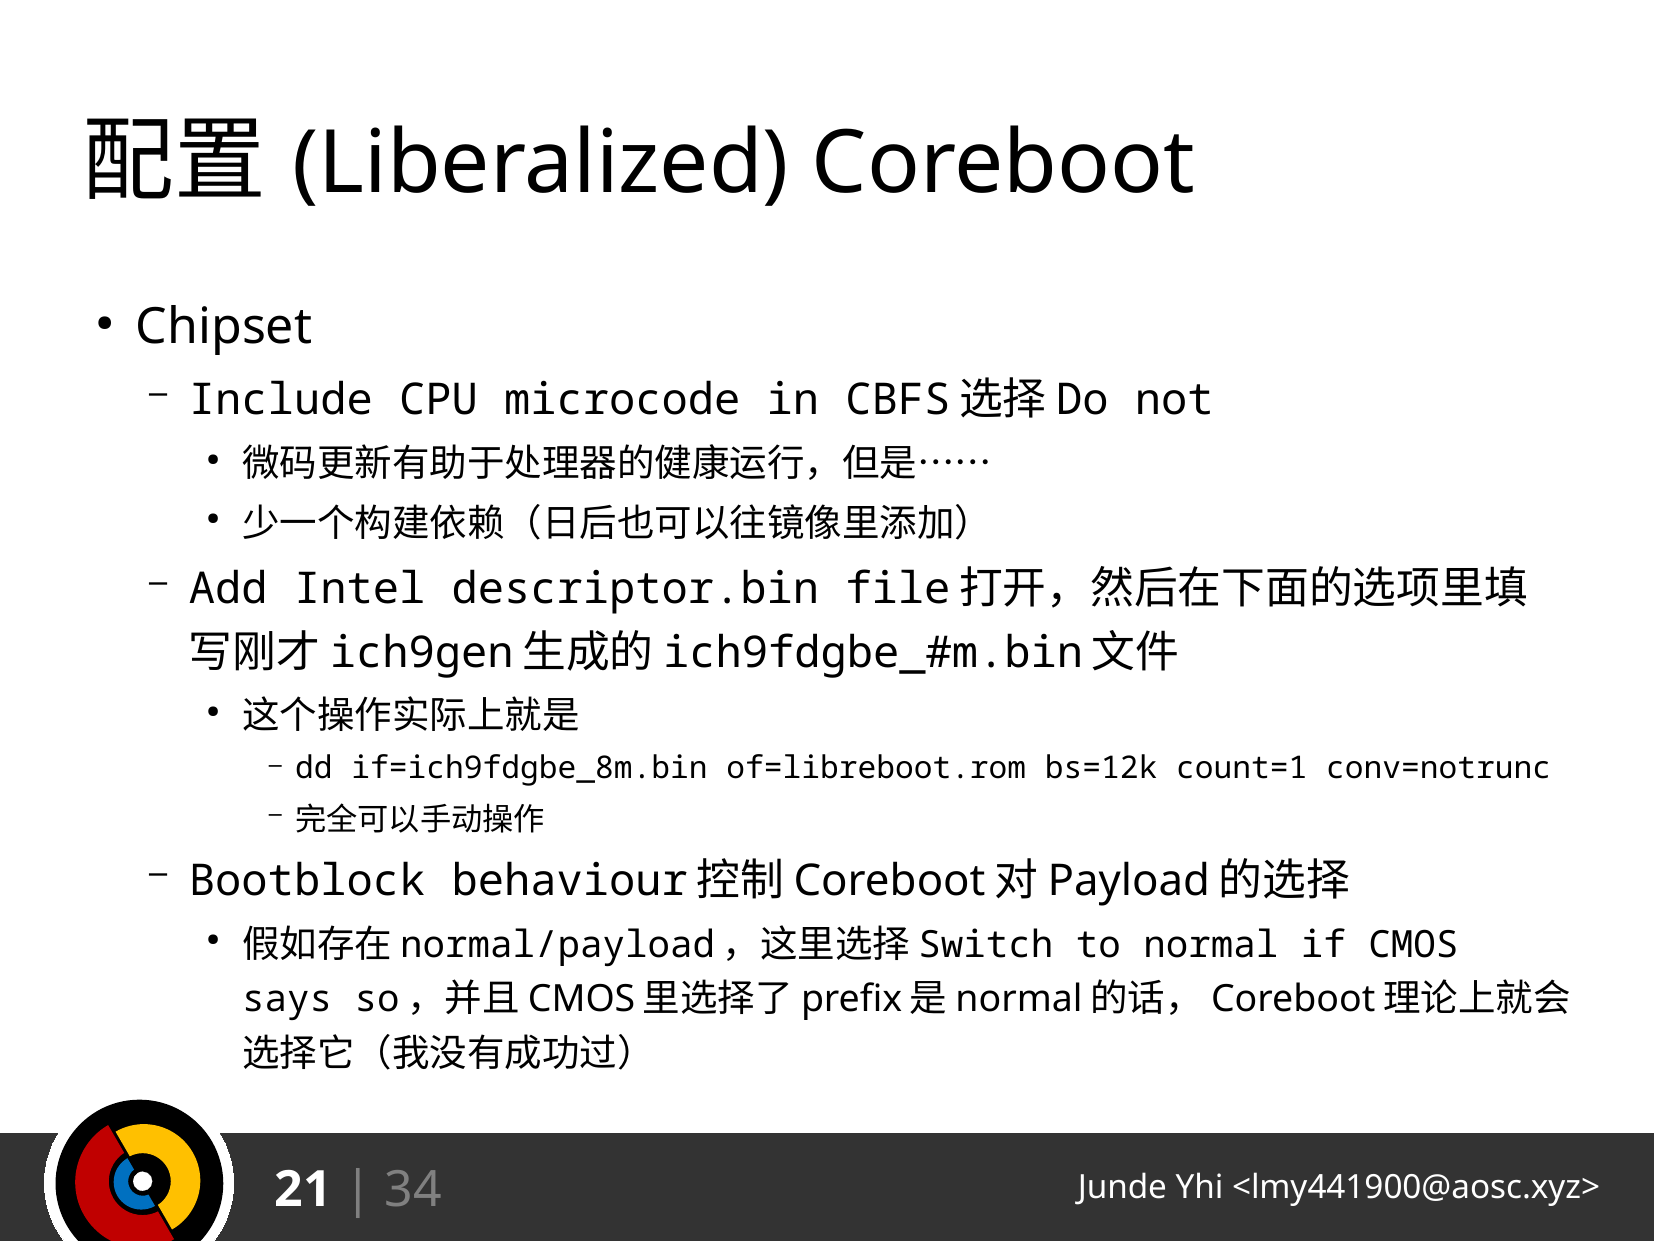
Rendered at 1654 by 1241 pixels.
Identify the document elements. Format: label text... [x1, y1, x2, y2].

title 配置(Liberalized) Coreboot [82, 49, 1571, 257]
list Chipset Include CPU microcode in CBFS选择Do not 微码更新有助于处理器的健康运行，但是…… 少一个构建依赖（日后也可以往镜像里添加） Add Intel descriptor.bin file打开，然后在下面的选项里填写刚才ich9gen生成的ich9fdgbe_#m.bin文件 这个操作实际上就是 dd if=ich9fdgbe_8m.bin of=libreboot.rom bs=12k count=1 conv=notrunc 完全可以手动操作 Bootblock behaviour控制Coreboot对Payload的选择 假如存在normal/payload，这里选择Switch to normal if CMOS says so，并且CMOS里选择了prefix是normal的话，Coreboot理论上就会选择它（我没有成功过） [82, 290, 1571, 1111]
